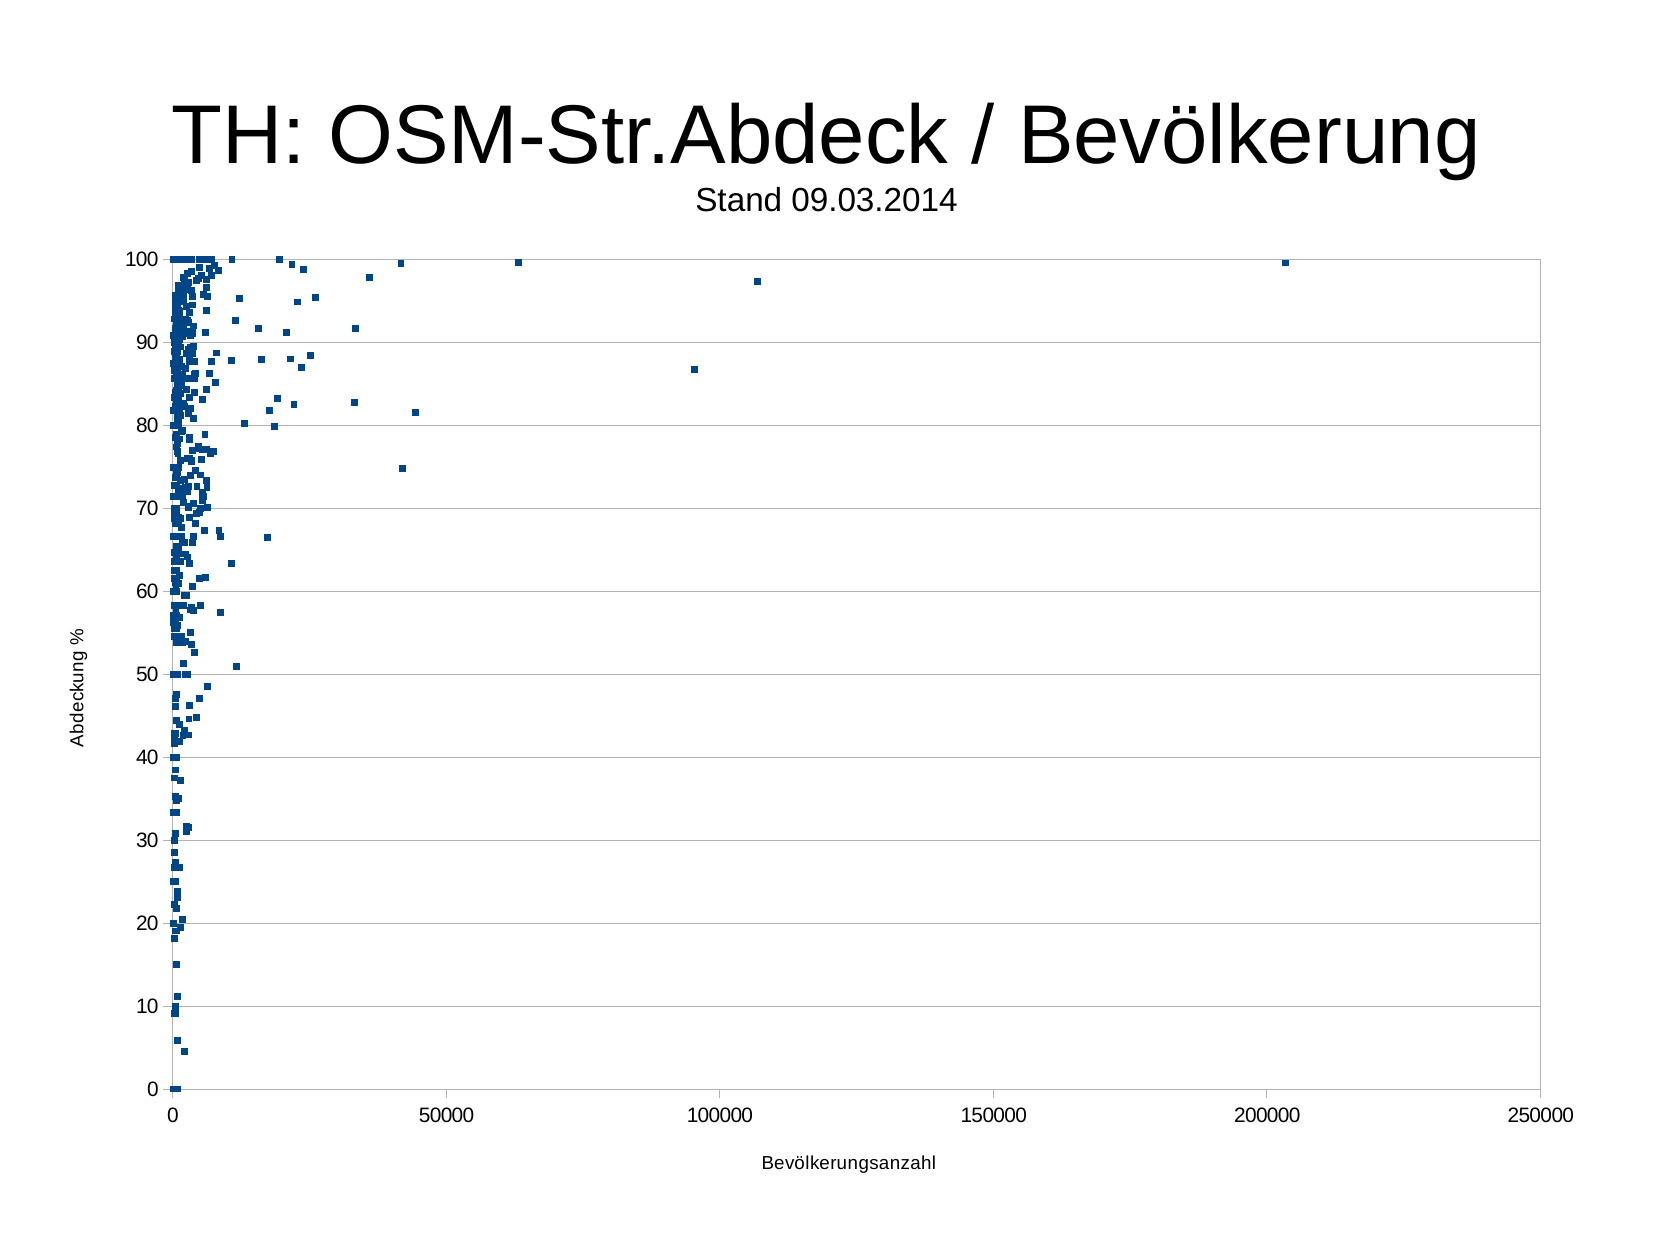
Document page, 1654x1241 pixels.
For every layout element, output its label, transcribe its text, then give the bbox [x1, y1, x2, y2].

chart [33, 228, 1605, 1205]
title TH: OSM-Str.Abdeck / Bevölkerung Stand 09.03.2014 [82, 49, 1571, 228]
